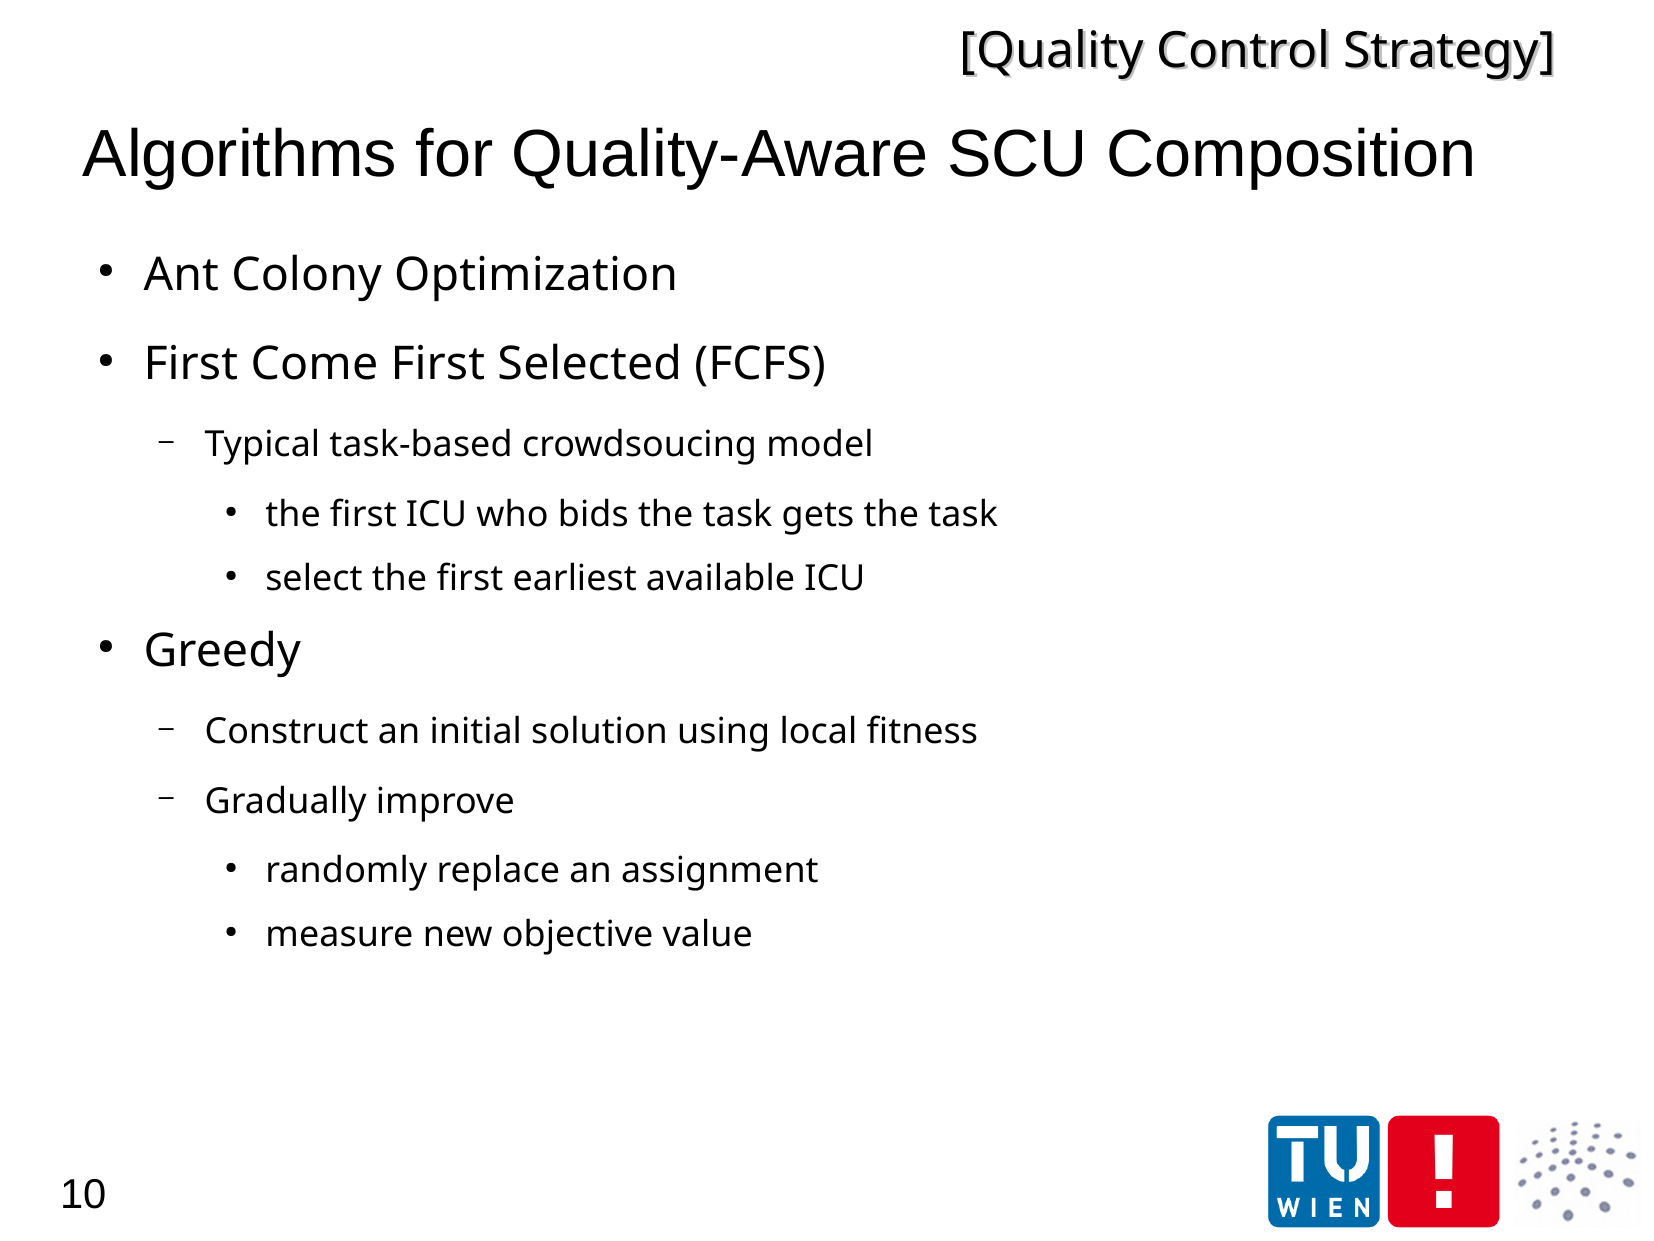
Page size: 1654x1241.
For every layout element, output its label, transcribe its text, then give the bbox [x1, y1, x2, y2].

picture [1261, 1110, 1507, 1234]
list Ant Colony Optimization First Come First Selected (FCFS) Typical task-based crowdsoucing model the first ICU who bids the task gets the task select the first earliest available ICU Greedy Construct an initial solution using local fitness Gradually improve randomly replace an assignment measure new objective value [82, 240, 1571, 960]
picture [1515, 1120, 1642, 1228]
title Algorithms for Quality-Aware SCU Composition [82, 73, 1571, 234]
text_box [Quality Control Strategy] [945, 6, 1591, 86]
